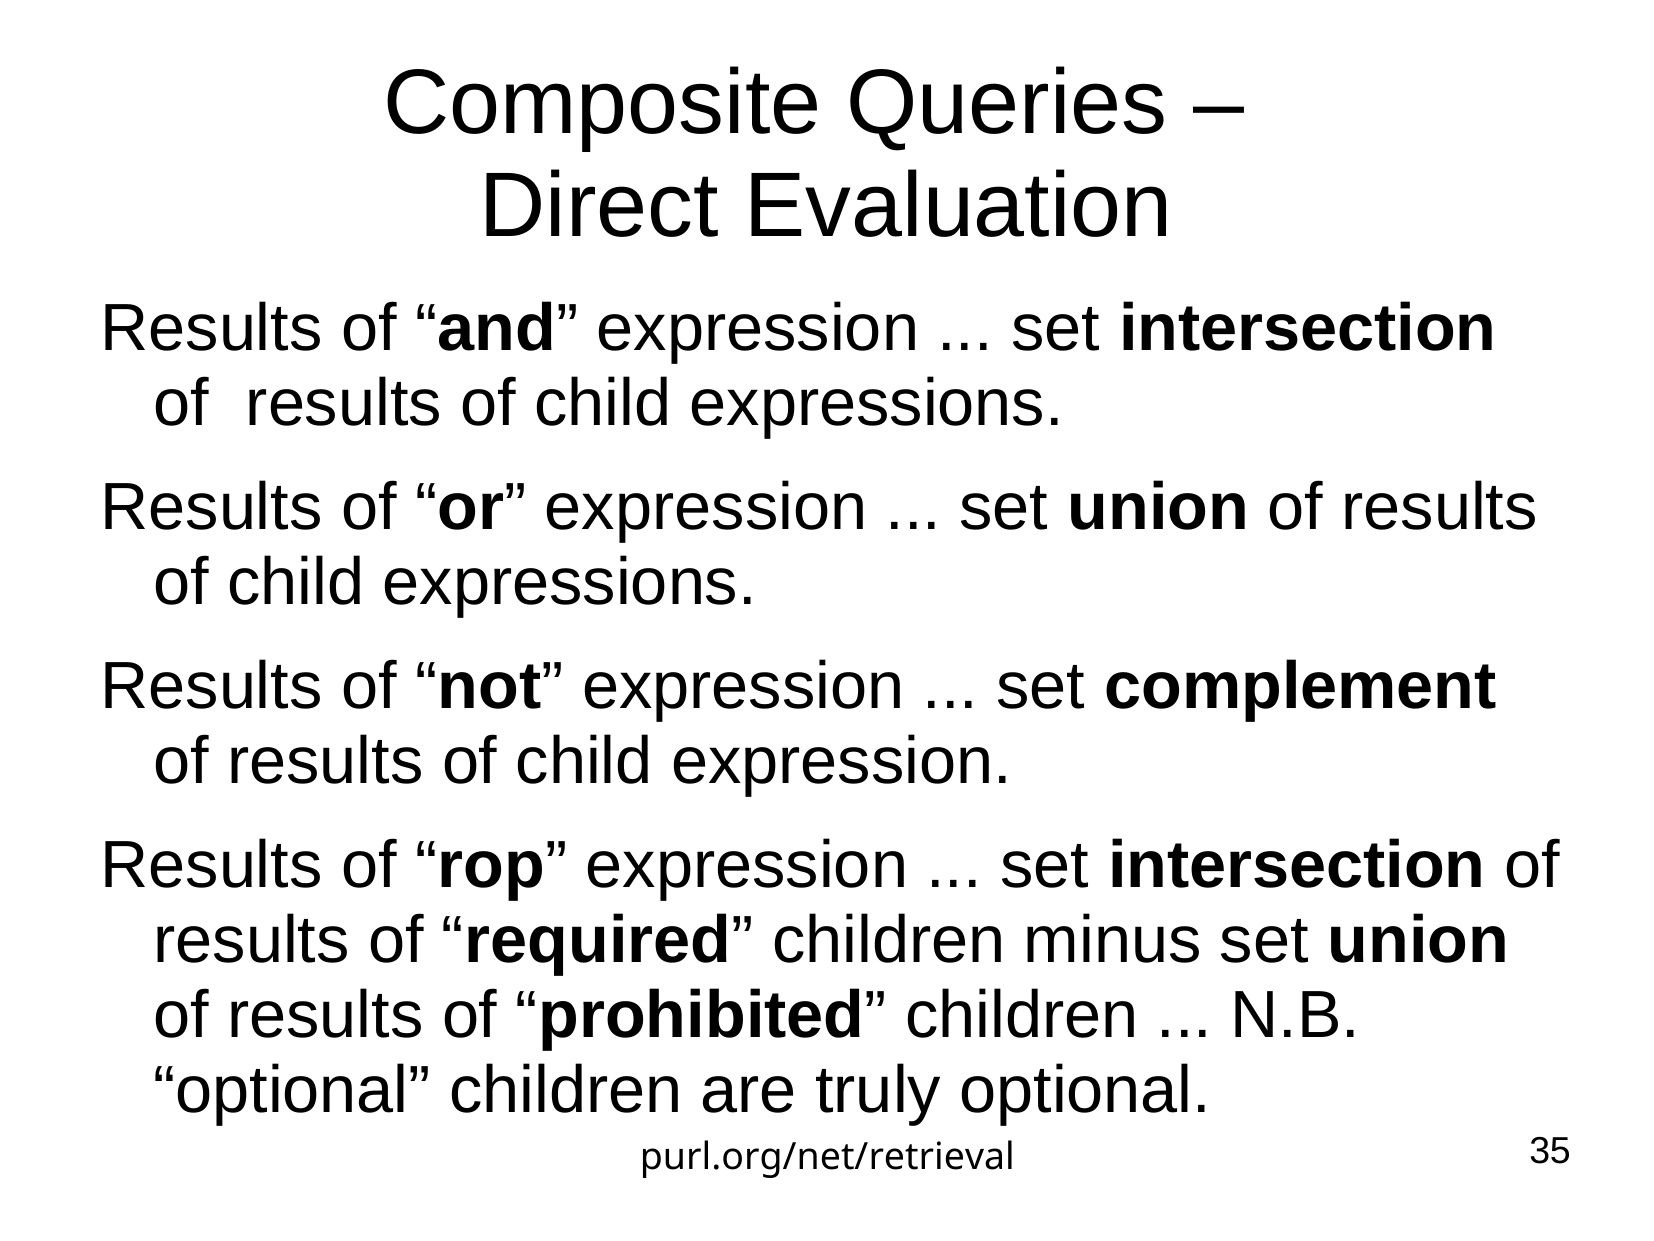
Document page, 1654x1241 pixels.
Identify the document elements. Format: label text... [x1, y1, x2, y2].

list Results of “and” expression ... set intersection of results of child expressions. Results of “or” expression ... set union of results of child expressions. Results of “not” expression ... set complement of results of child expression. Results of “rop” expression ... set intersection of results of “required” children minus set union of results of “prohibited” children ... N.B. “optional” children are truly optional. [82, 290, 1571, 1127]
title Composite Queries – Direct Evaluation [82, 49, 1571, 257]
